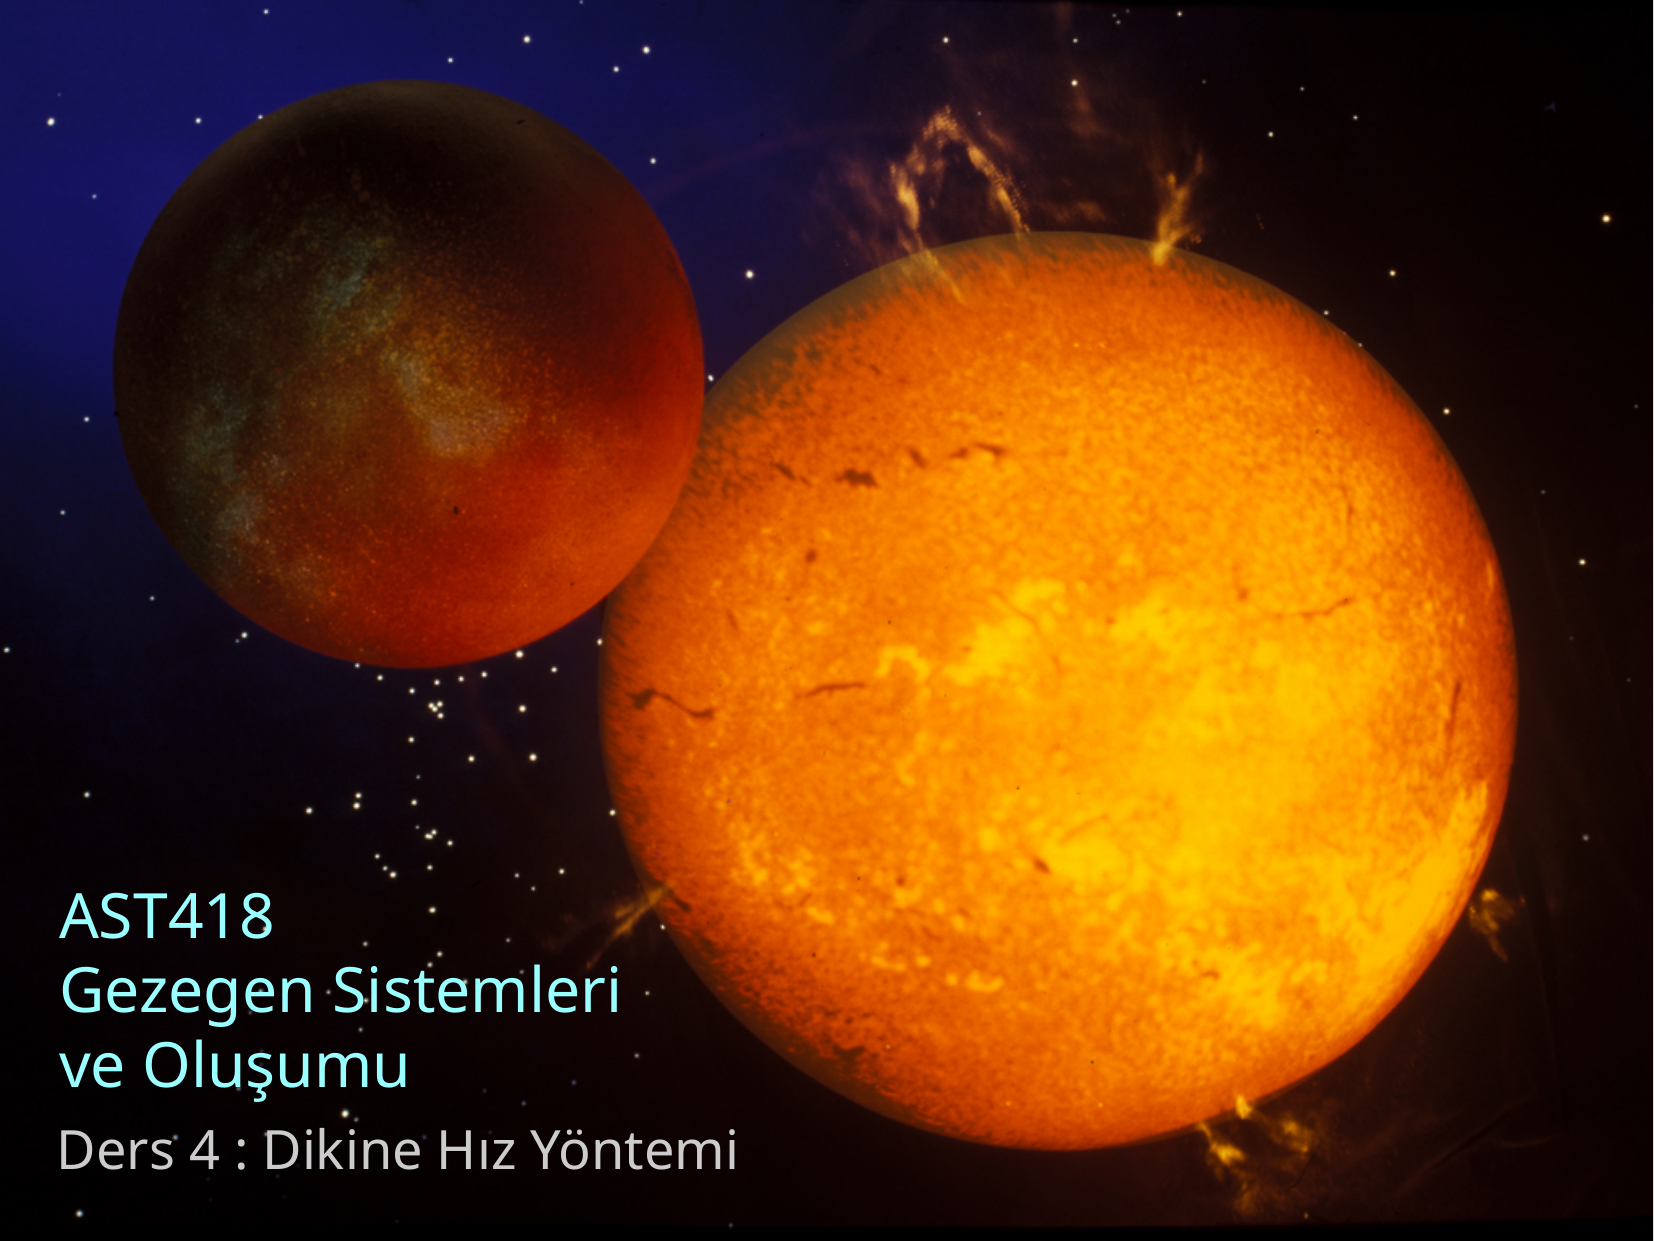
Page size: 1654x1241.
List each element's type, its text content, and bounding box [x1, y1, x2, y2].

text_box Ders 4 : Dikine Hız Yöntemi [42, 1107, 1141, 1230]
title AST418 Gezegen Sistemleri ve Oluşumu [9, 875, 1105, 1101]
picture [0, 0, 1654, 1241]
